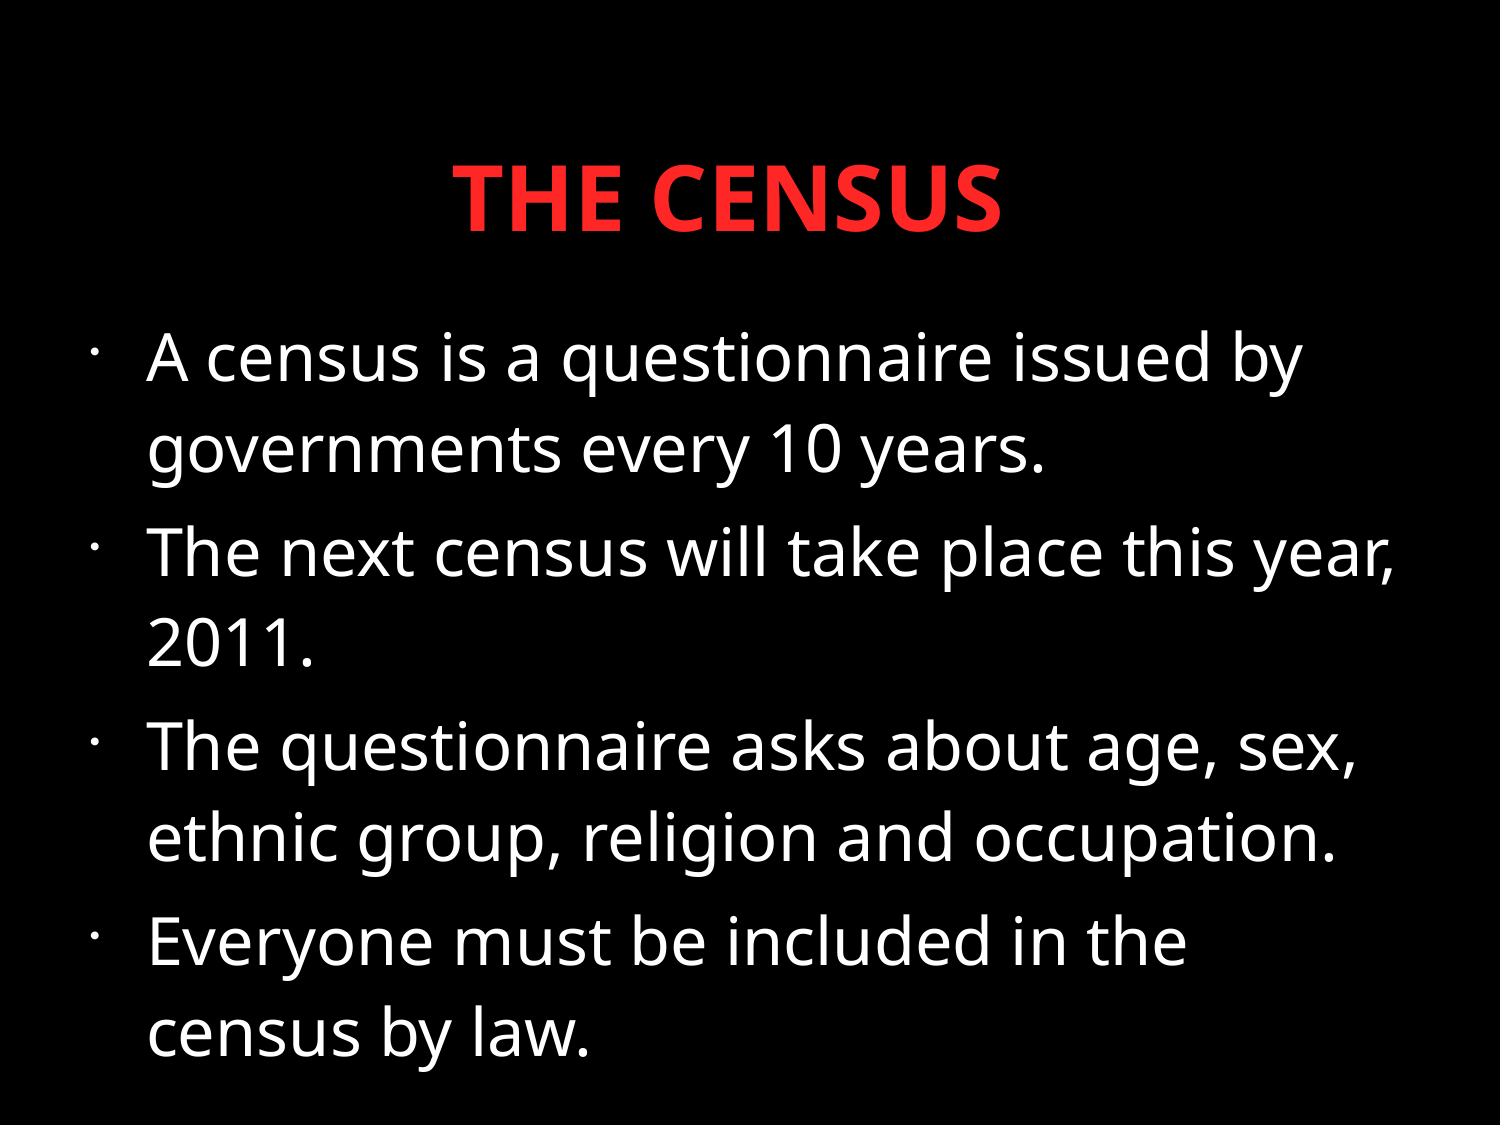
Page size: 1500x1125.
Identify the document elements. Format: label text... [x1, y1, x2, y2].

title THE CENSUS [53, 101, 1404, 290]
list A census is a questionnaire issued by governments every 10 years. The next census will take place this year, 2011. The questionnaire asks about age, sex, ethnic group, religion and occupation. Everyone must be included in the census by law. [75, 302, 1425, 1005]
